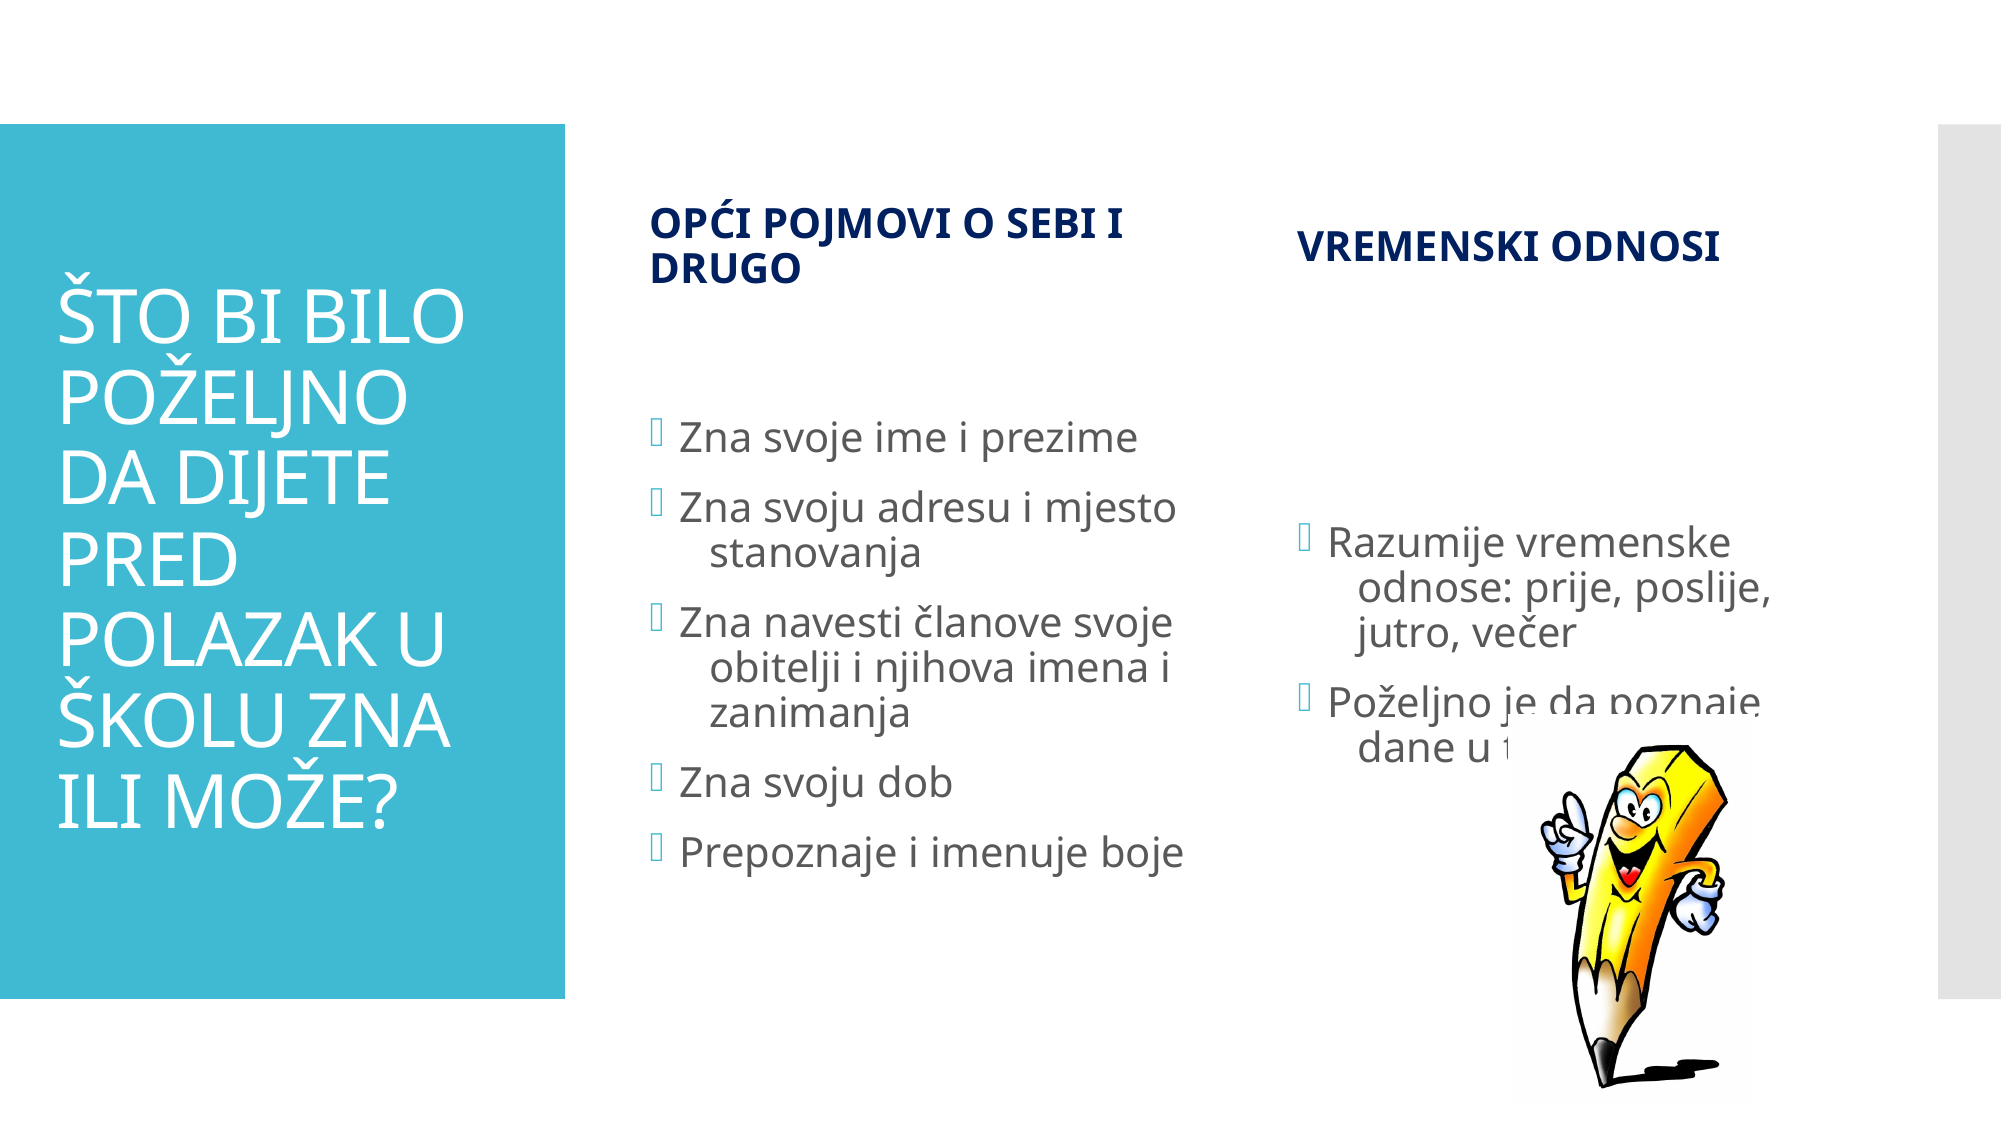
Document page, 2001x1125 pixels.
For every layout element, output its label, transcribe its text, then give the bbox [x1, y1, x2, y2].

picture [1508, 715, 1755, 1104]
title ŠTO BI BILO POŽELJNO DA DIJETE PRED POLAZAK U ŠKOLU ZNA ILI MOŽE? [41, 184, 526, 940]
list Zna svoje ime i prezime Zna svoju adresu i mjesto stanovanja Zna navesti članove svoje obitelji i njihova imena i zanimanja Zna svoju dob Prepoznaje i imenuje boje [634, 316, 1205, 977]
list VREMENSKI ODNOSI [1282, 167, 1853, 302]
list OPĆI POJMOVI O SEBI I DRUGO [634, 167, 1205, 301]
list Razumije vremenske odnose: prije, poslije, jutro, večer Poželjno je da poznaje dane u tjednu [1282, 316, 1853, 977]
